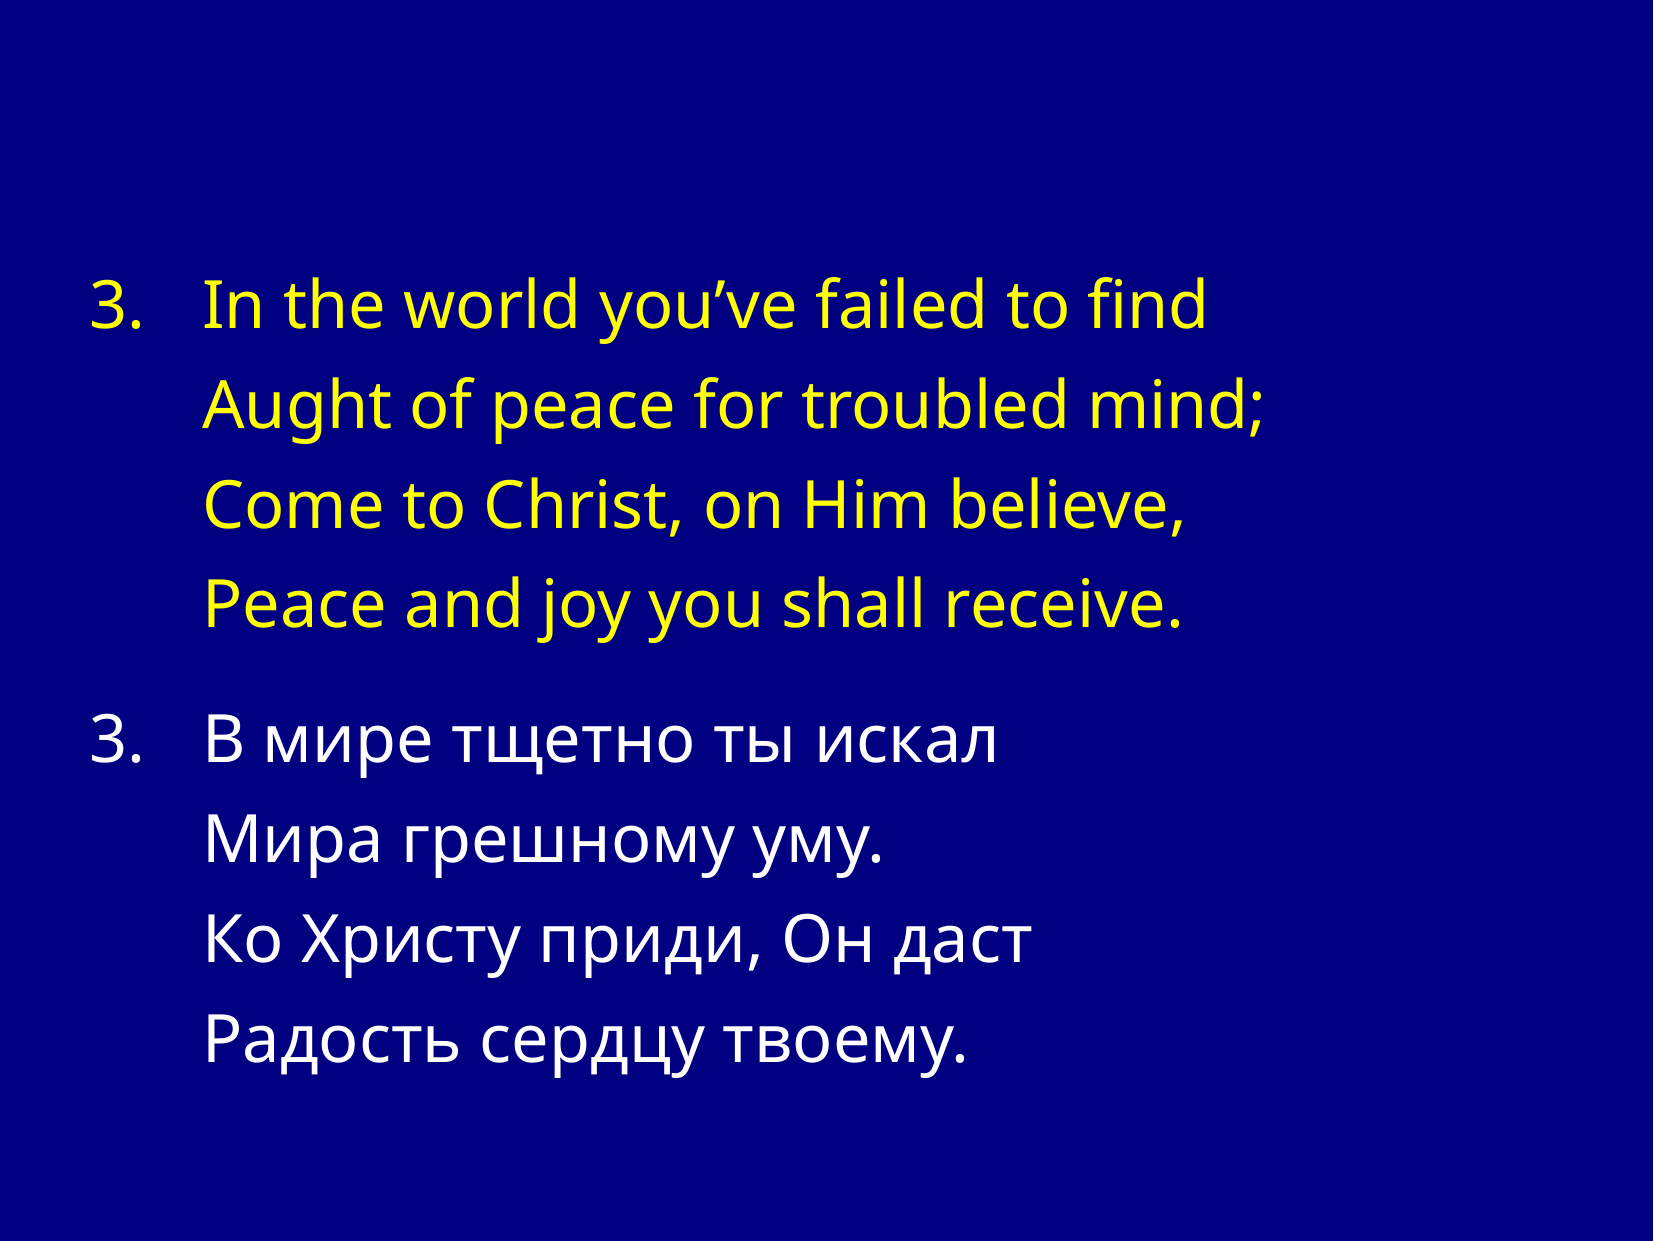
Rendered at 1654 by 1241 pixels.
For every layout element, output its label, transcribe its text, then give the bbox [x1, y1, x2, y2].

text_box 3. In the world you’ve failed to find Aught of peace for troubled mind; Come to Christ, on Him believe, Peace and joy you shall receive. [75, 150, 1576, 638]
text_box 3. В мире тщетно ты искал Мира грешному уму. Ко Христу приди, Он даст Радость сердцу твоему. [75, 675, 1576, 1163]
